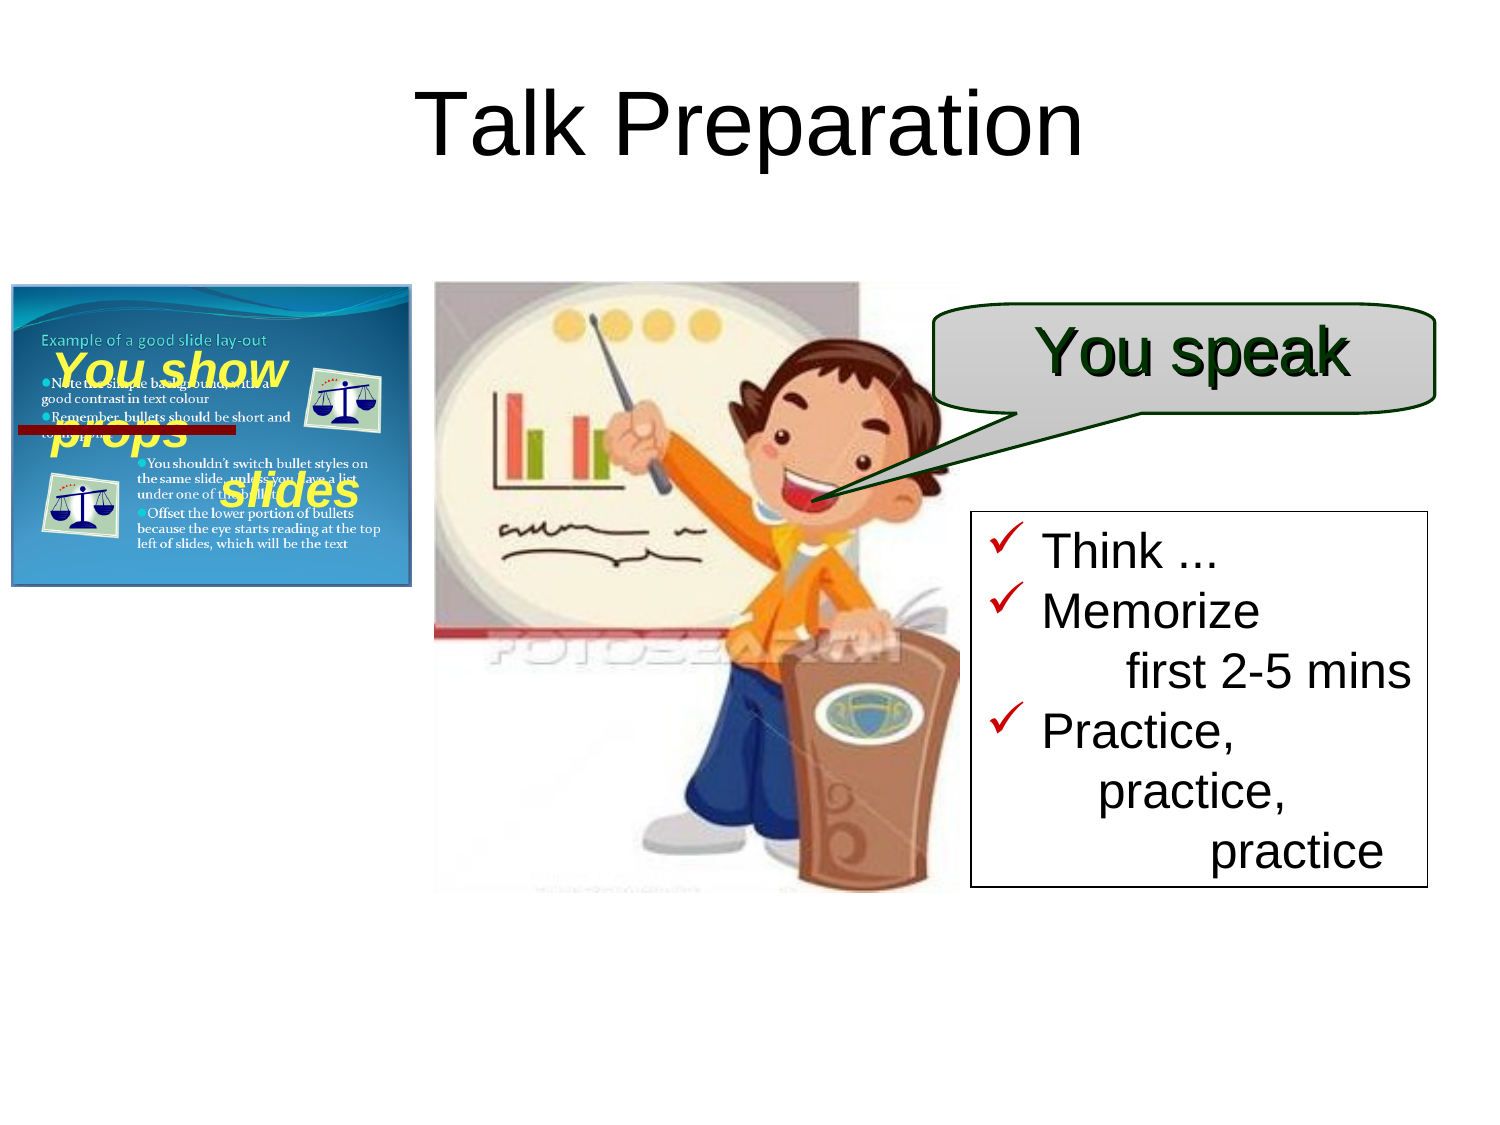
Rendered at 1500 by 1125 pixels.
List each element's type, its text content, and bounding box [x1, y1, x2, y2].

picture [434, 281, 960, 893]
text_box You show props slides [36, 329, 377, 526]
text_box Think ... Memorize first 2-5 mins Practice, practice, practice [971, 511, 1428, 887]
title Talk Preparation [75, 45, 1426, 193]
picture [11, 284, 412, 587]
text_box [811, 303, 1435, 502]
text_box You speak [1019, 299, 1364, 395]
